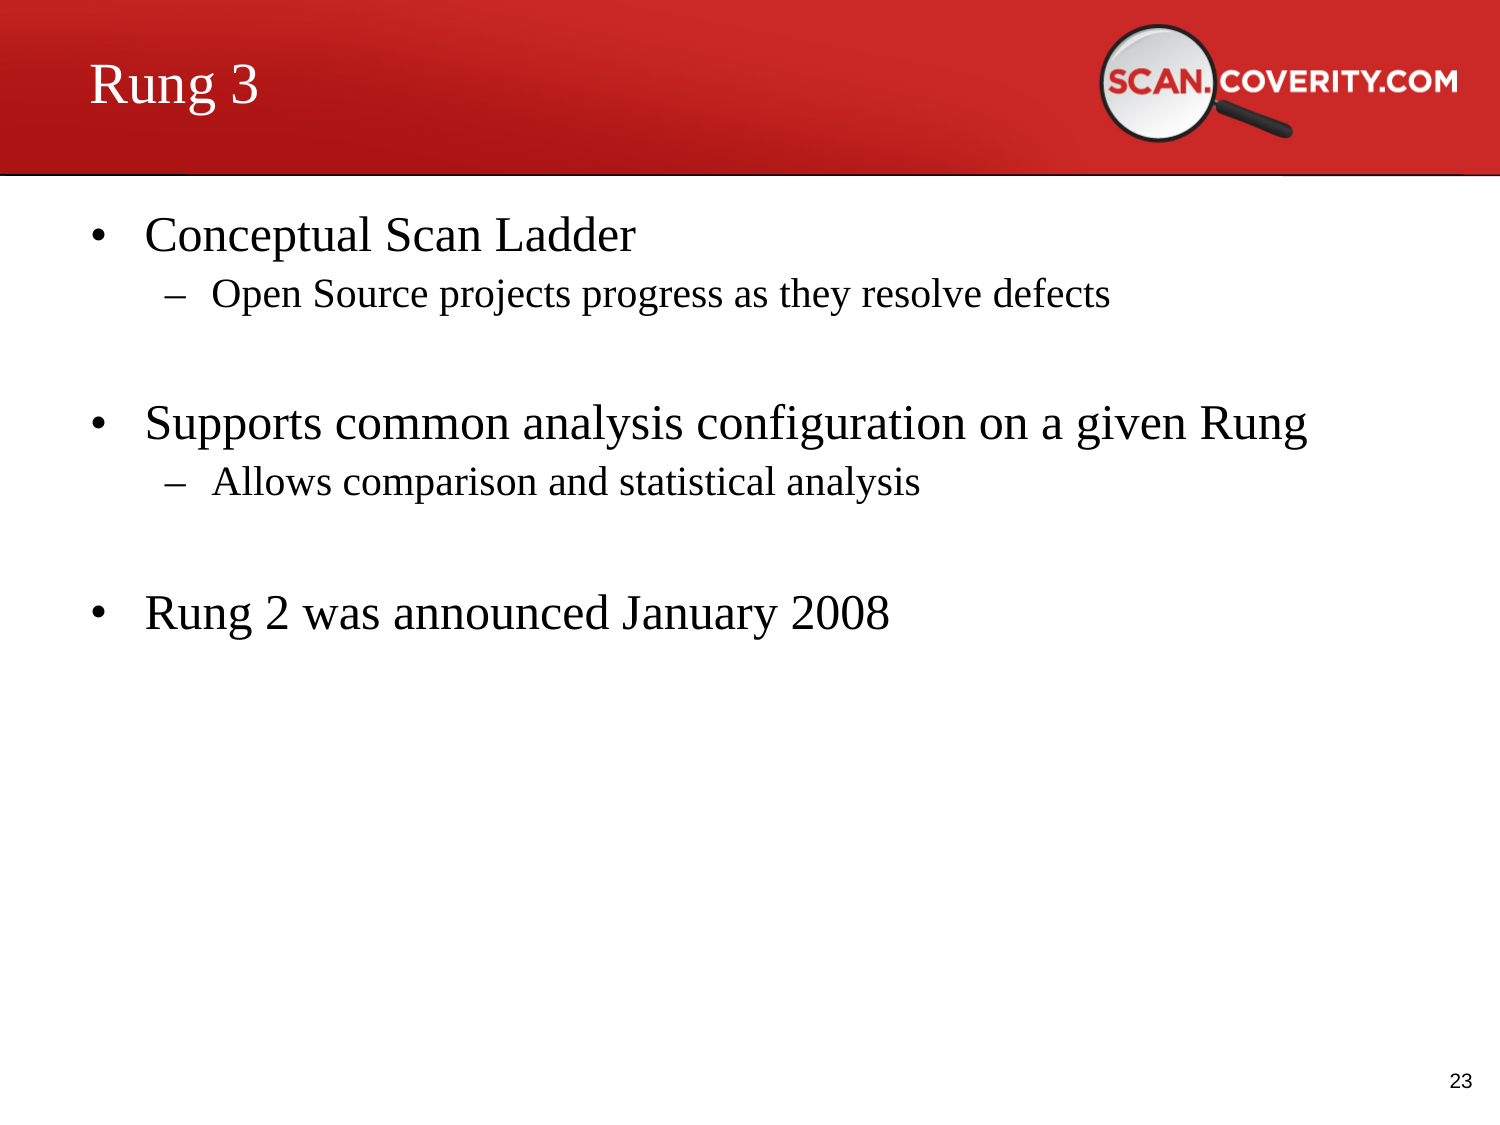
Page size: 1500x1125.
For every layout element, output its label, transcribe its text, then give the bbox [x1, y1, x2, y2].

title Rung 3 [74, 24, 1100, 143]
list Conceptual Scan Ladder Open Source projects progress as they resolve defects Supports common analysis configuration on a given Rung Allows comparison and statistical analysis Rung 2 was announced January 2008 [75, 199, 1426, 968]
picture [0, 0, 1500, 174]
